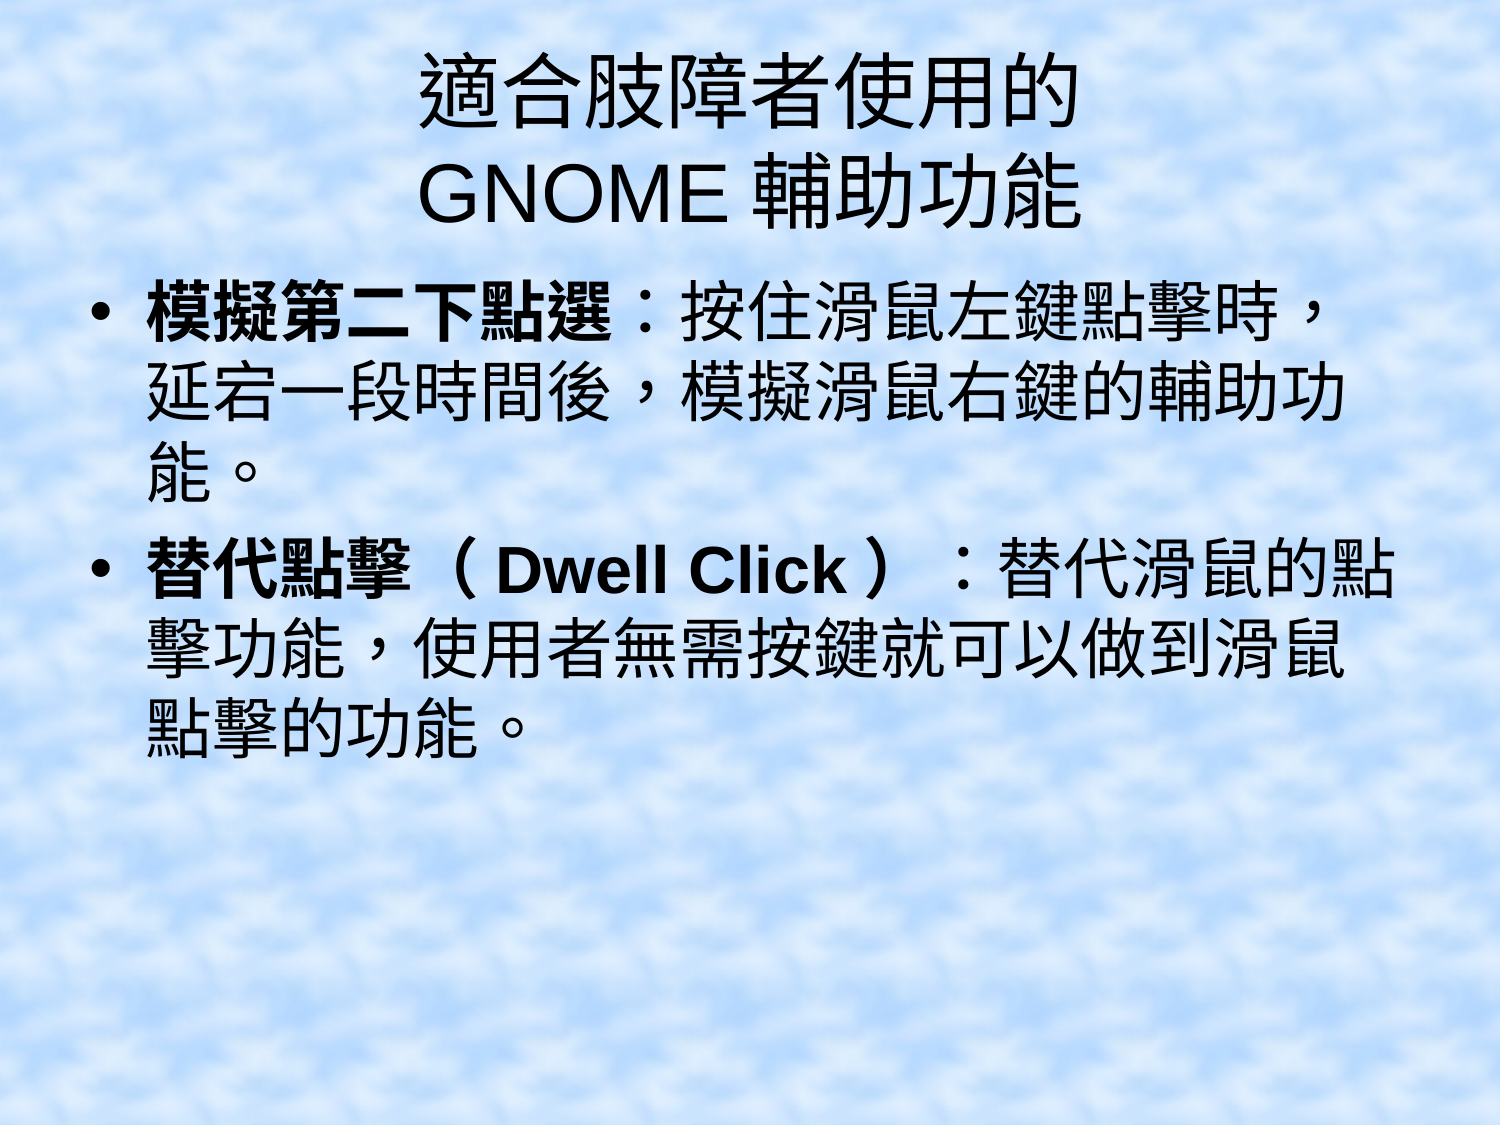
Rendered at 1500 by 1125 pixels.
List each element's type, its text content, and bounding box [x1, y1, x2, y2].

title 適合肢障者使用的 GNOME輔助功能 [75, 20, 1426, 257]
list 模擬第二下點選：按住滑鼠左鍵點擊時，延宕一段時間後，模擬滑鼠右鍵的輔助功能。 替代點擊（Dwell Click）：替代滑鼠的點擊功能，使用者無需按鍵就可以做到滑鼠點擊的功能。 [75, 262, 1426, 1006]
picture [0, 0, 1500, 1125]
